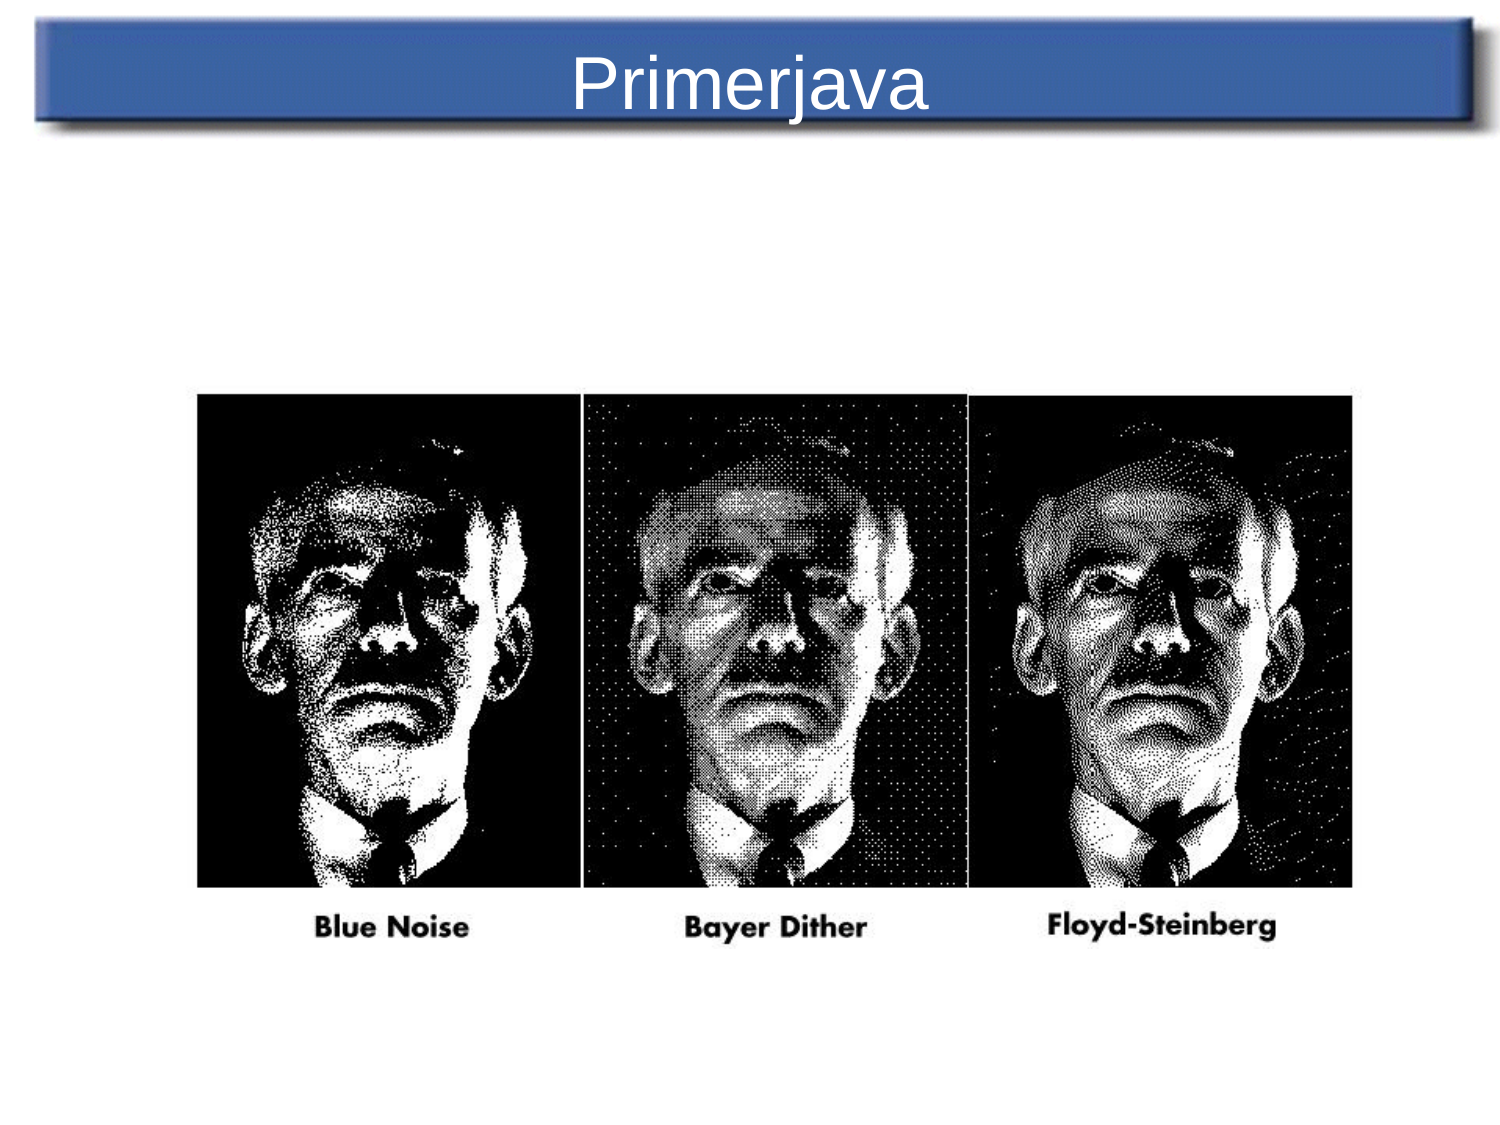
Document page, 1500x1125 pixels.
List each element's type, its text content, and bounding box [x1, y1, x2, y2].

title Primerjava [75, 26, 1426, 133]
picture [33, 14, 1500, 141]
picture [174, 374, 1401, 949]
